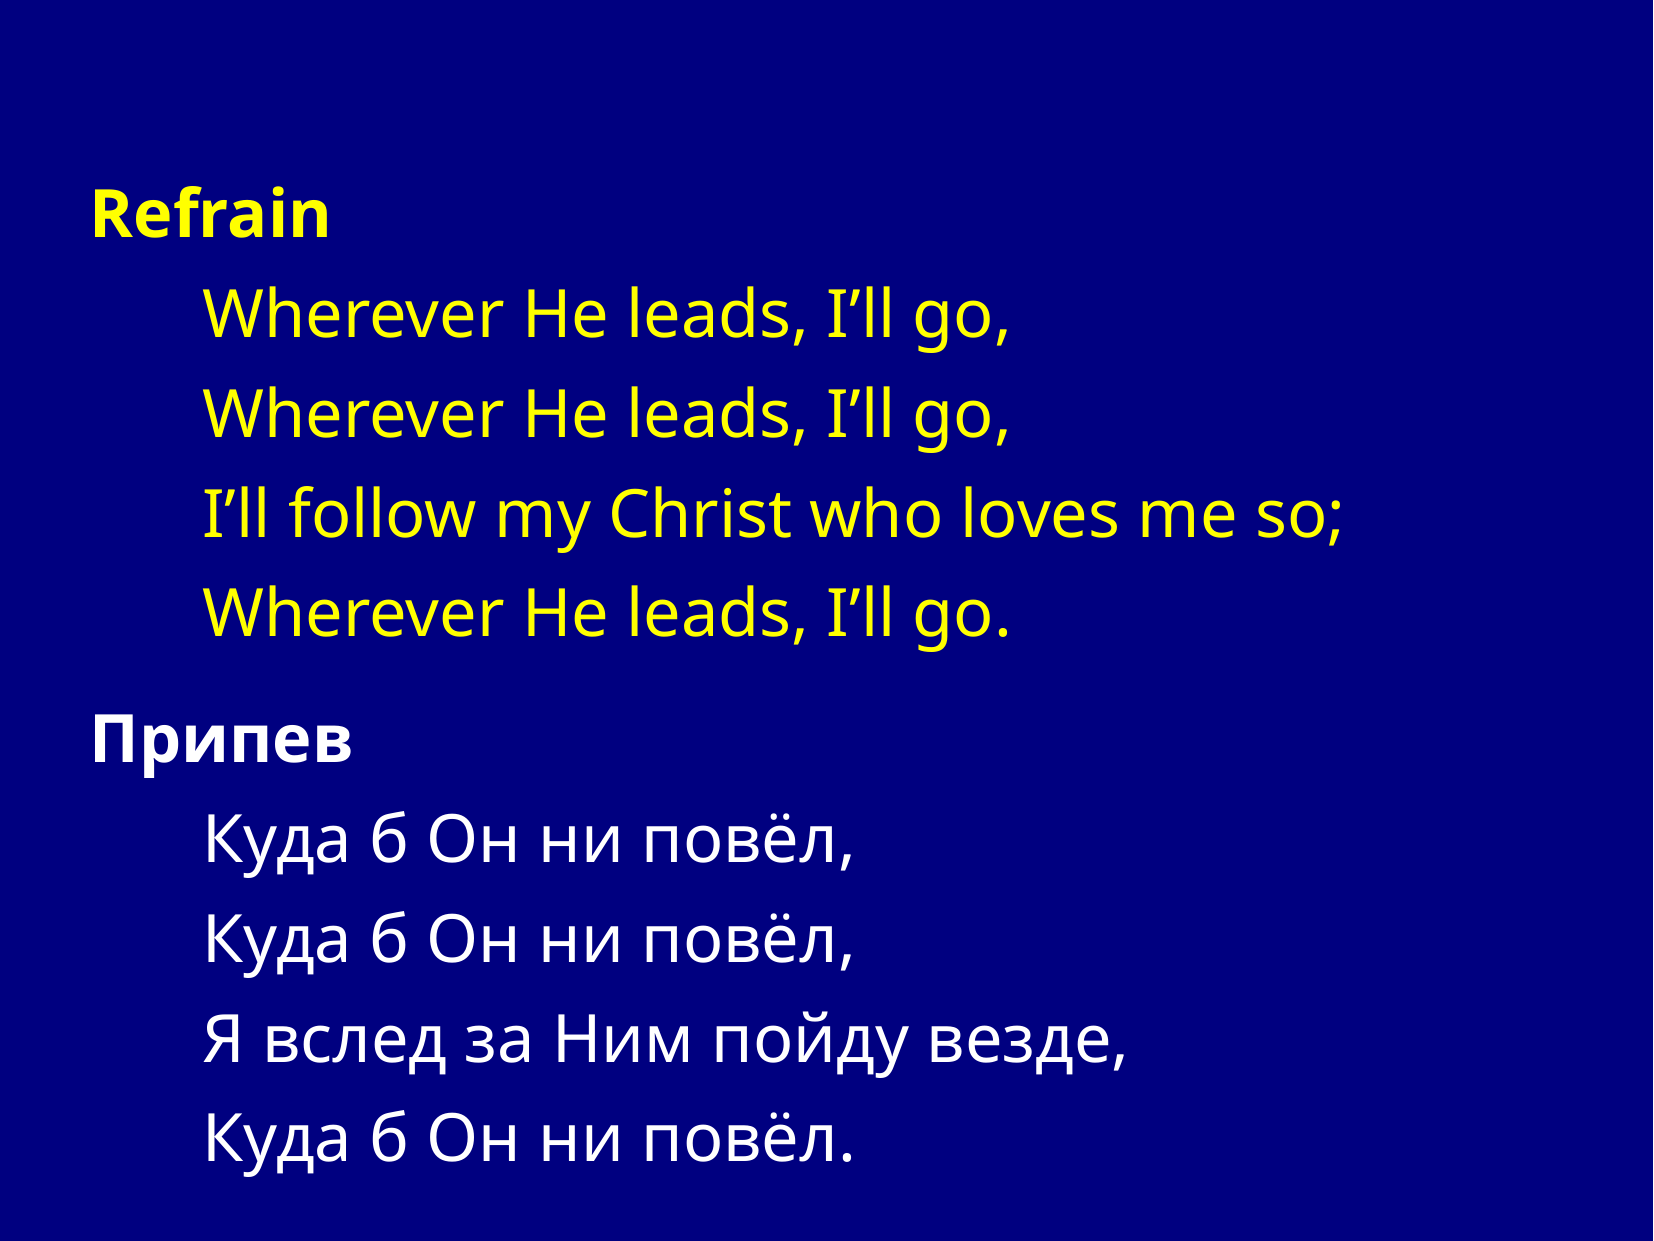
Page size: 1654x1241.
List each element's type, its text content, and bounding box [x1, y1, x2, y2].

text_box Refrain Wherever He leads, I’ll go, Wherever He leads, I’ll go, I’ll follow my Christ who loves me so; Wherever He leads, I’ll go. [75, 150, 1576, 638]
text_box Припев Куда б Он ни повёл, Куда б Он ни повёл, Я вслед за Ним пойду везде, Куда б Он ни повёл. [75, 675, 1576, 1163]
